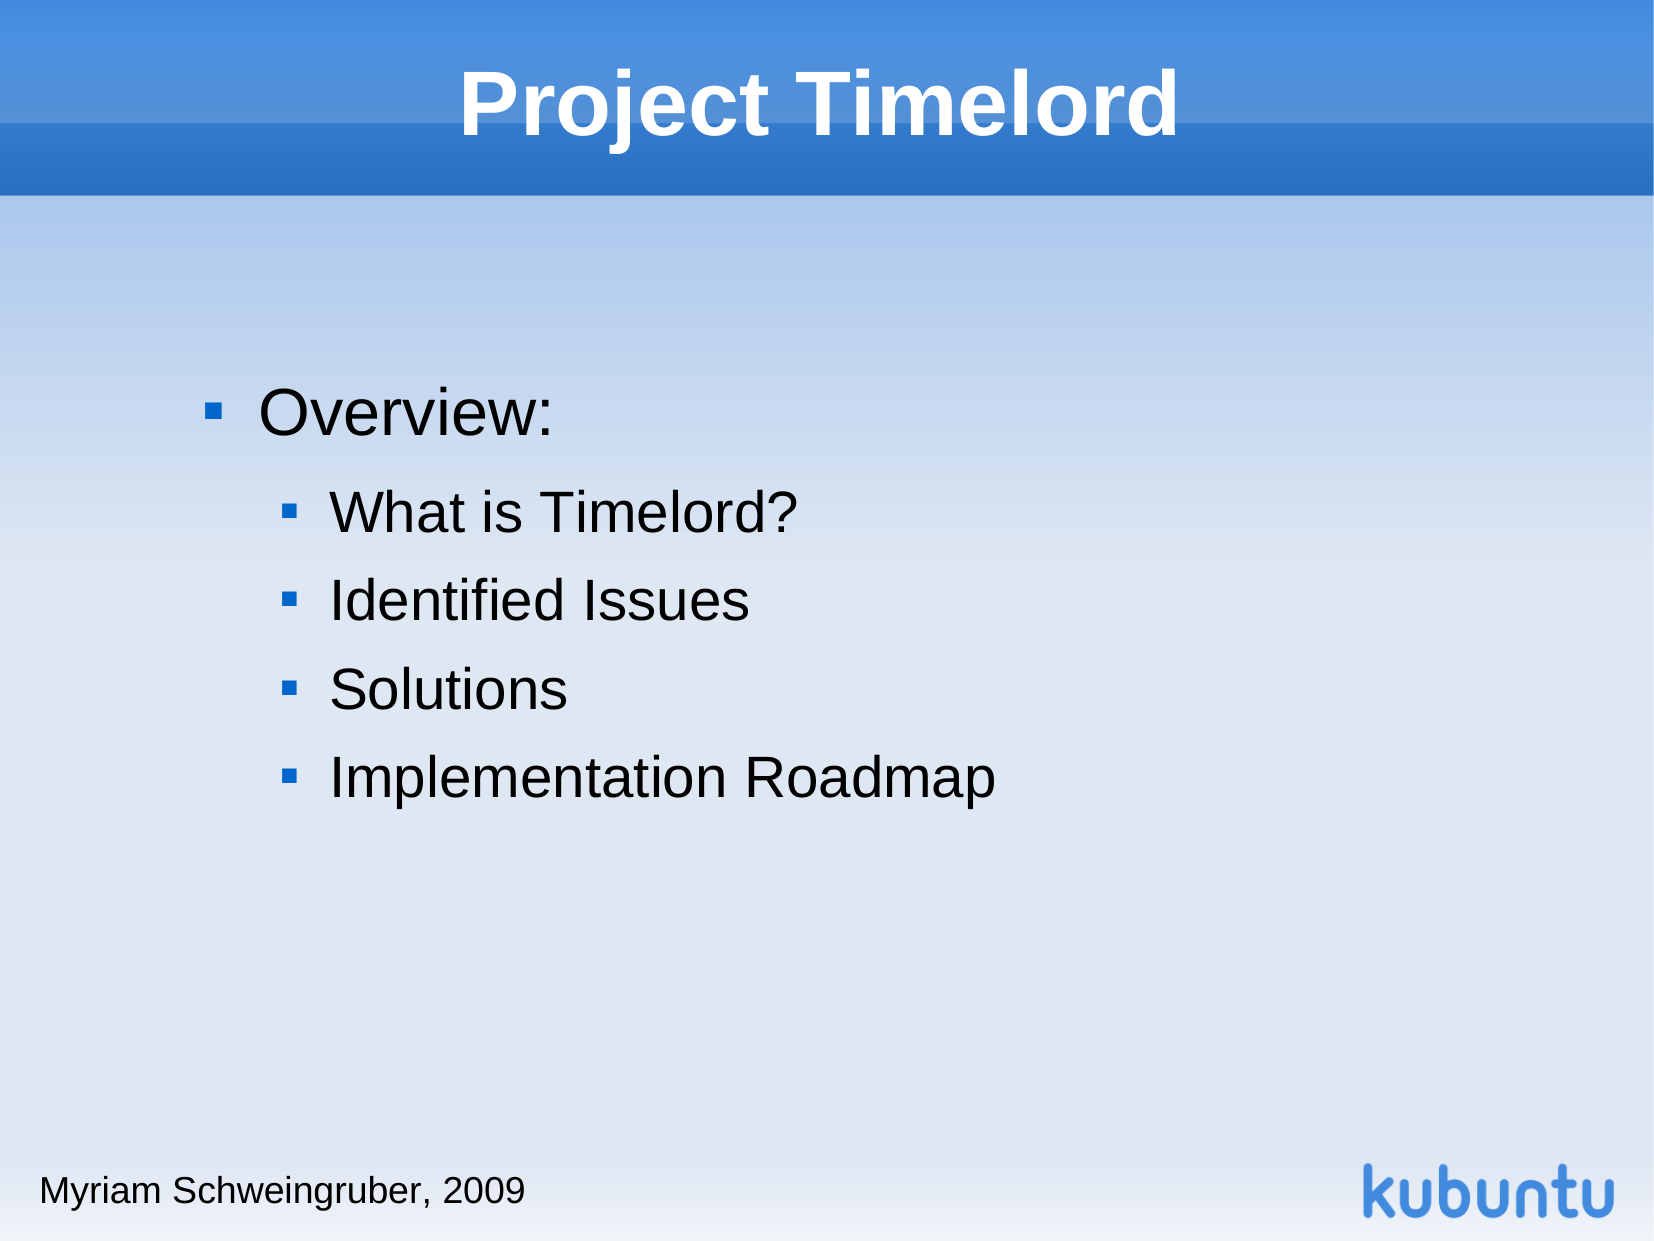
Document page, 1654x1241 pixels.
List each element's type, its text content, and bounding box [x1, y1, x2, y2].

text_box Myriam Schweingruber, 2009 [14, 1162, 540, 1233]
title Project Timelord [76, 0, 1565, 208]
picture [0, 0, 1654, 1241]
list Overview: What is Timelord? Identified Issues Solutions Implementation Roadmap [187, 375, 1571, 1109]
